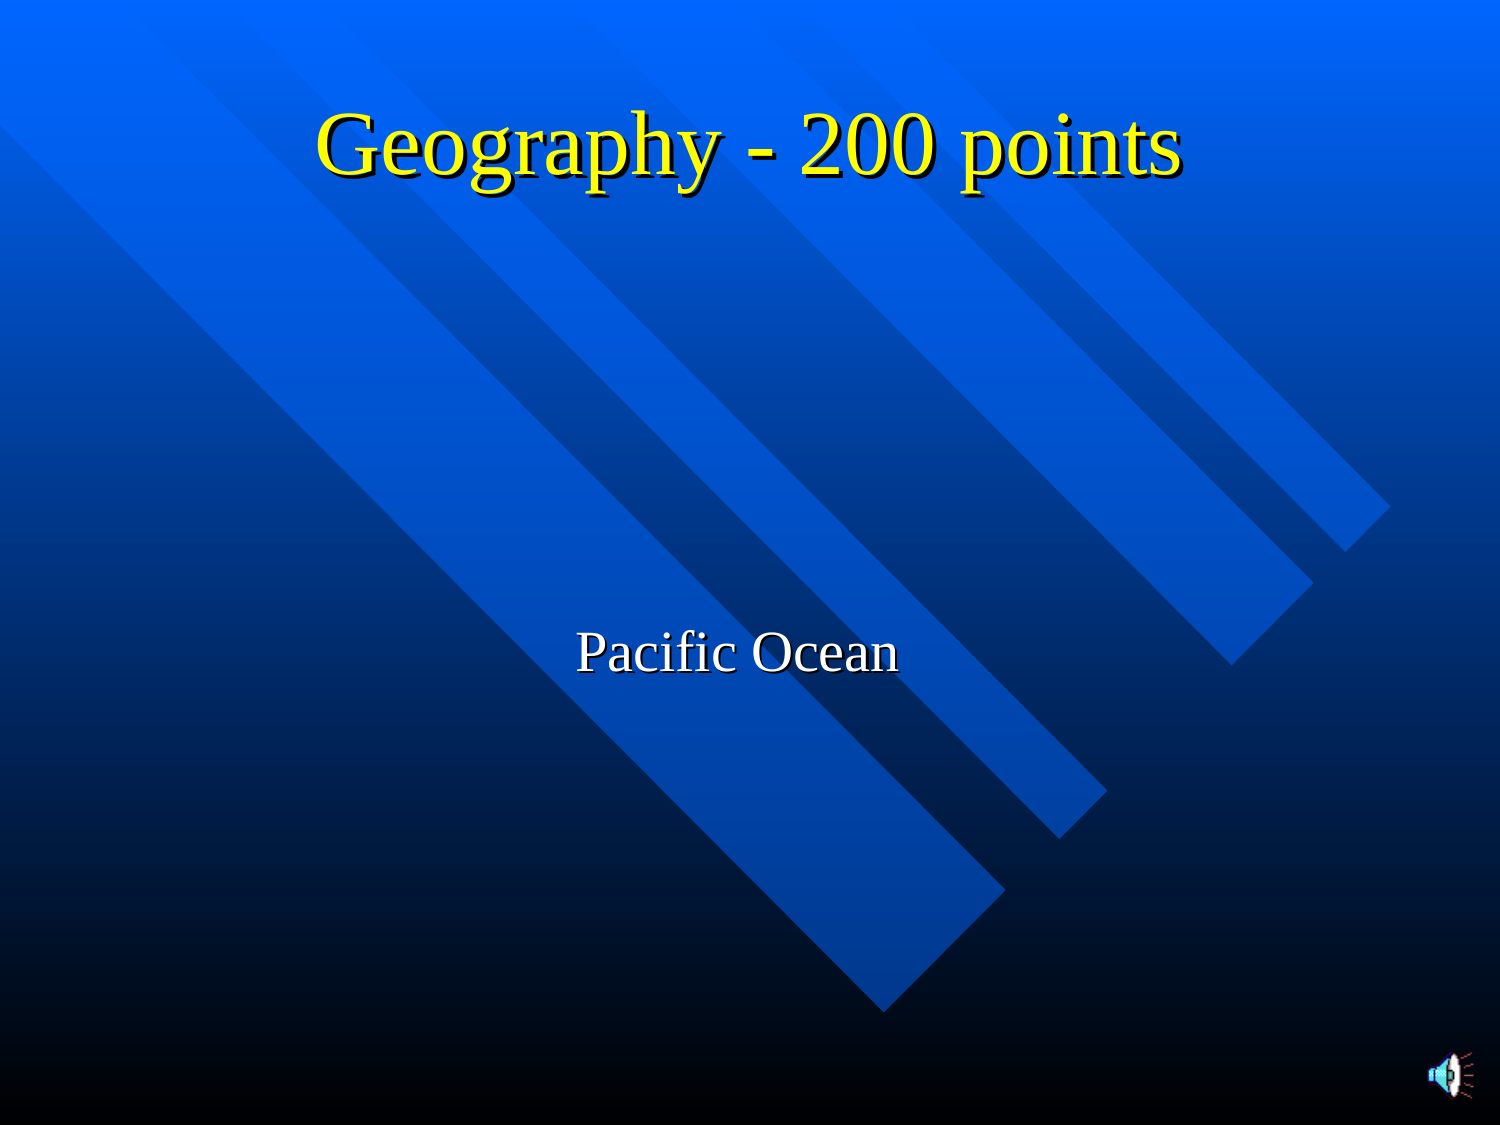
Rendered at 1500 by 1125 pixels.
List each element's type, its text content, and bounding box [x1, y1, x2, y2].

title Geography - 200 points [112, 37, 1388, 238]
table_header Pacific Ocean [125, 313, 1350, 983]
picture [1426, 1051, 1477, 1102]
